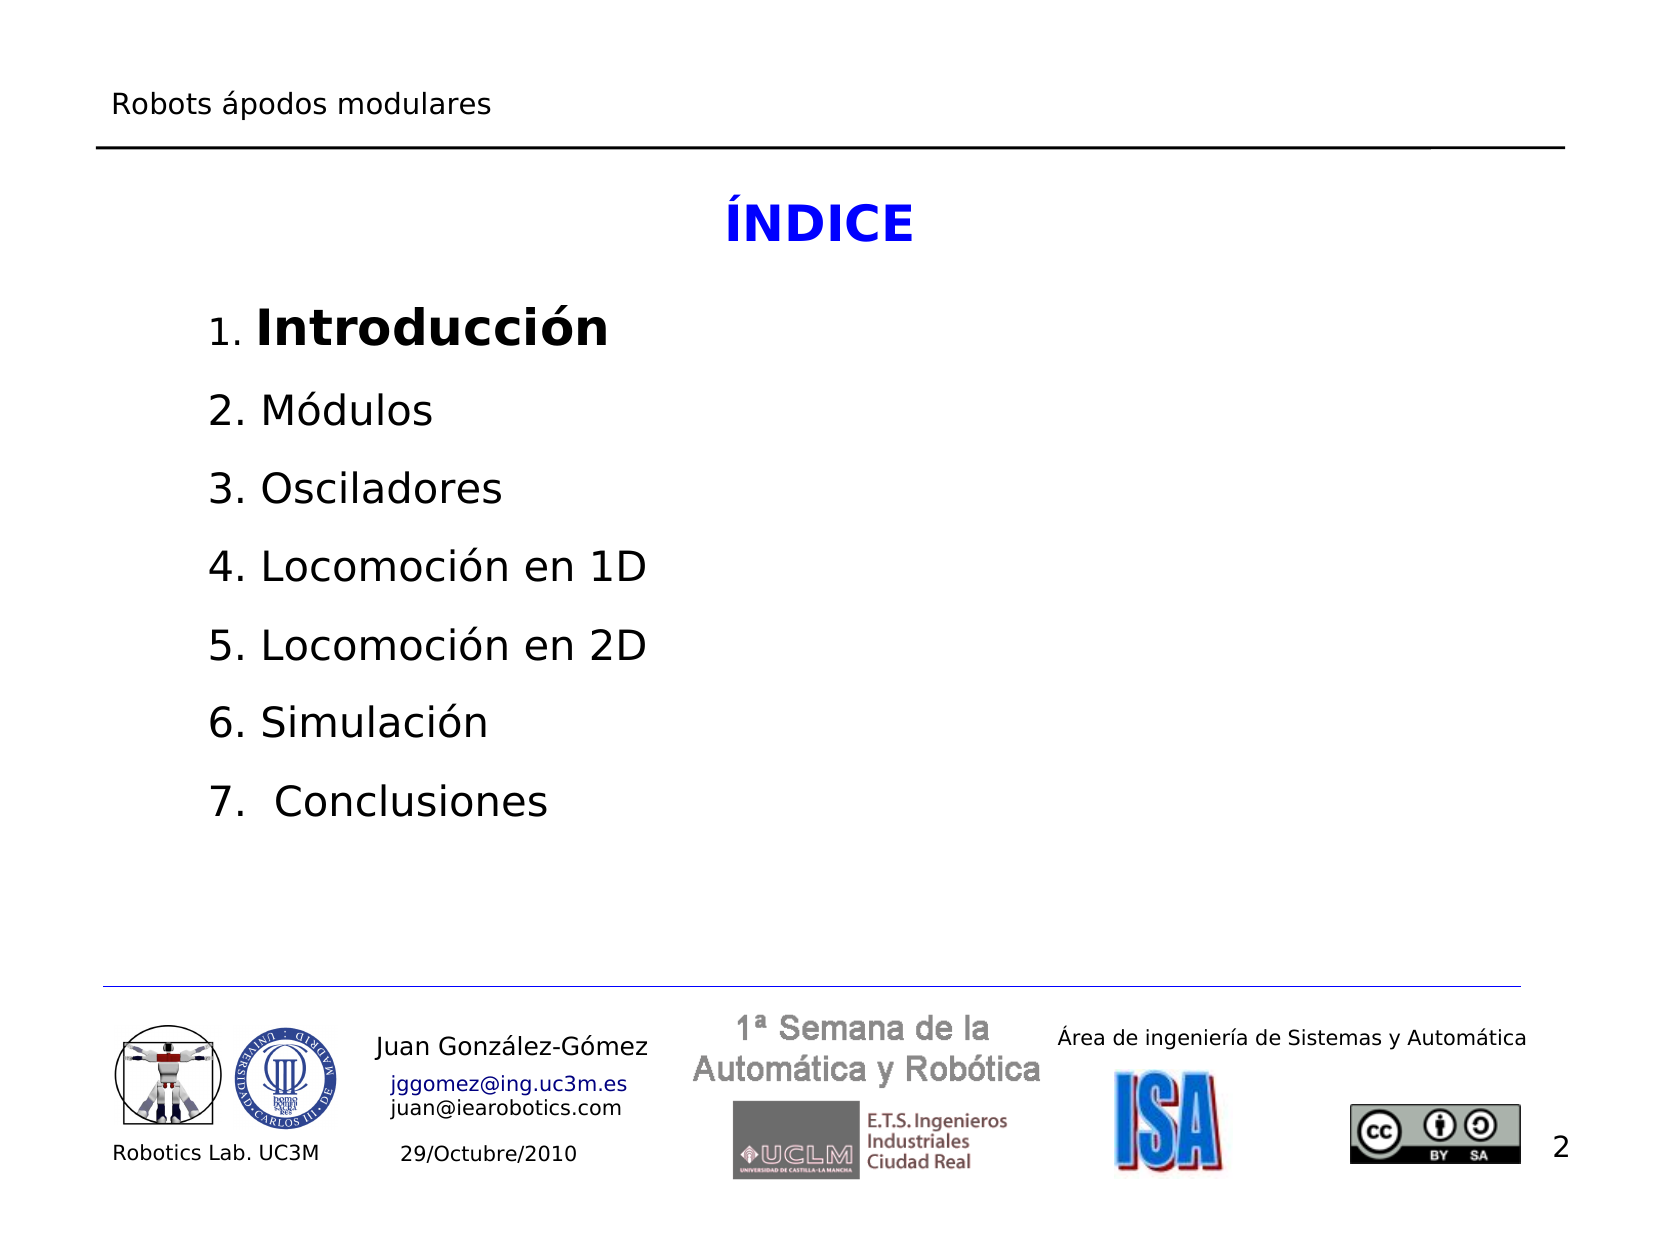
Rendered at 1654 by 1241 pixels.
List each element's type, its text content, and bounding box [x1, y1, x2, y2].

text_box Introducción Módulos Osciladores Locomoción en 1D Locomoción en 2D Simulación Conclusiones [192, 292, 663, 834]
picture [114, 1025, 222, 1125]
text_box Juan González-Gómez [361, 1024, 662, 1070]
text_box 29/Octubre/2010 [385, 1134, 593, 1178]
text_box Robots ápodos modulares [96, 79, 508, 129]
picture [233, 1025, 338, 1130]
picture [1114, 1069, 1233, 1179]
text_box Área de ingeniería de Sistemas y Automática [1042, 1019, 1542, 1062]
text_box jggomez@ing.uc3m.es juan@iearobotics.com [375, 1064, 643, 1129]
picture [662, 994, 1072, 1199]
picture [1350, 1104, 1521, 1164]
text_box Robotics Lab. UC3M [97, 1133, 385, 1179]
text_box ÍNDICE [709, 187, 931, 261]
